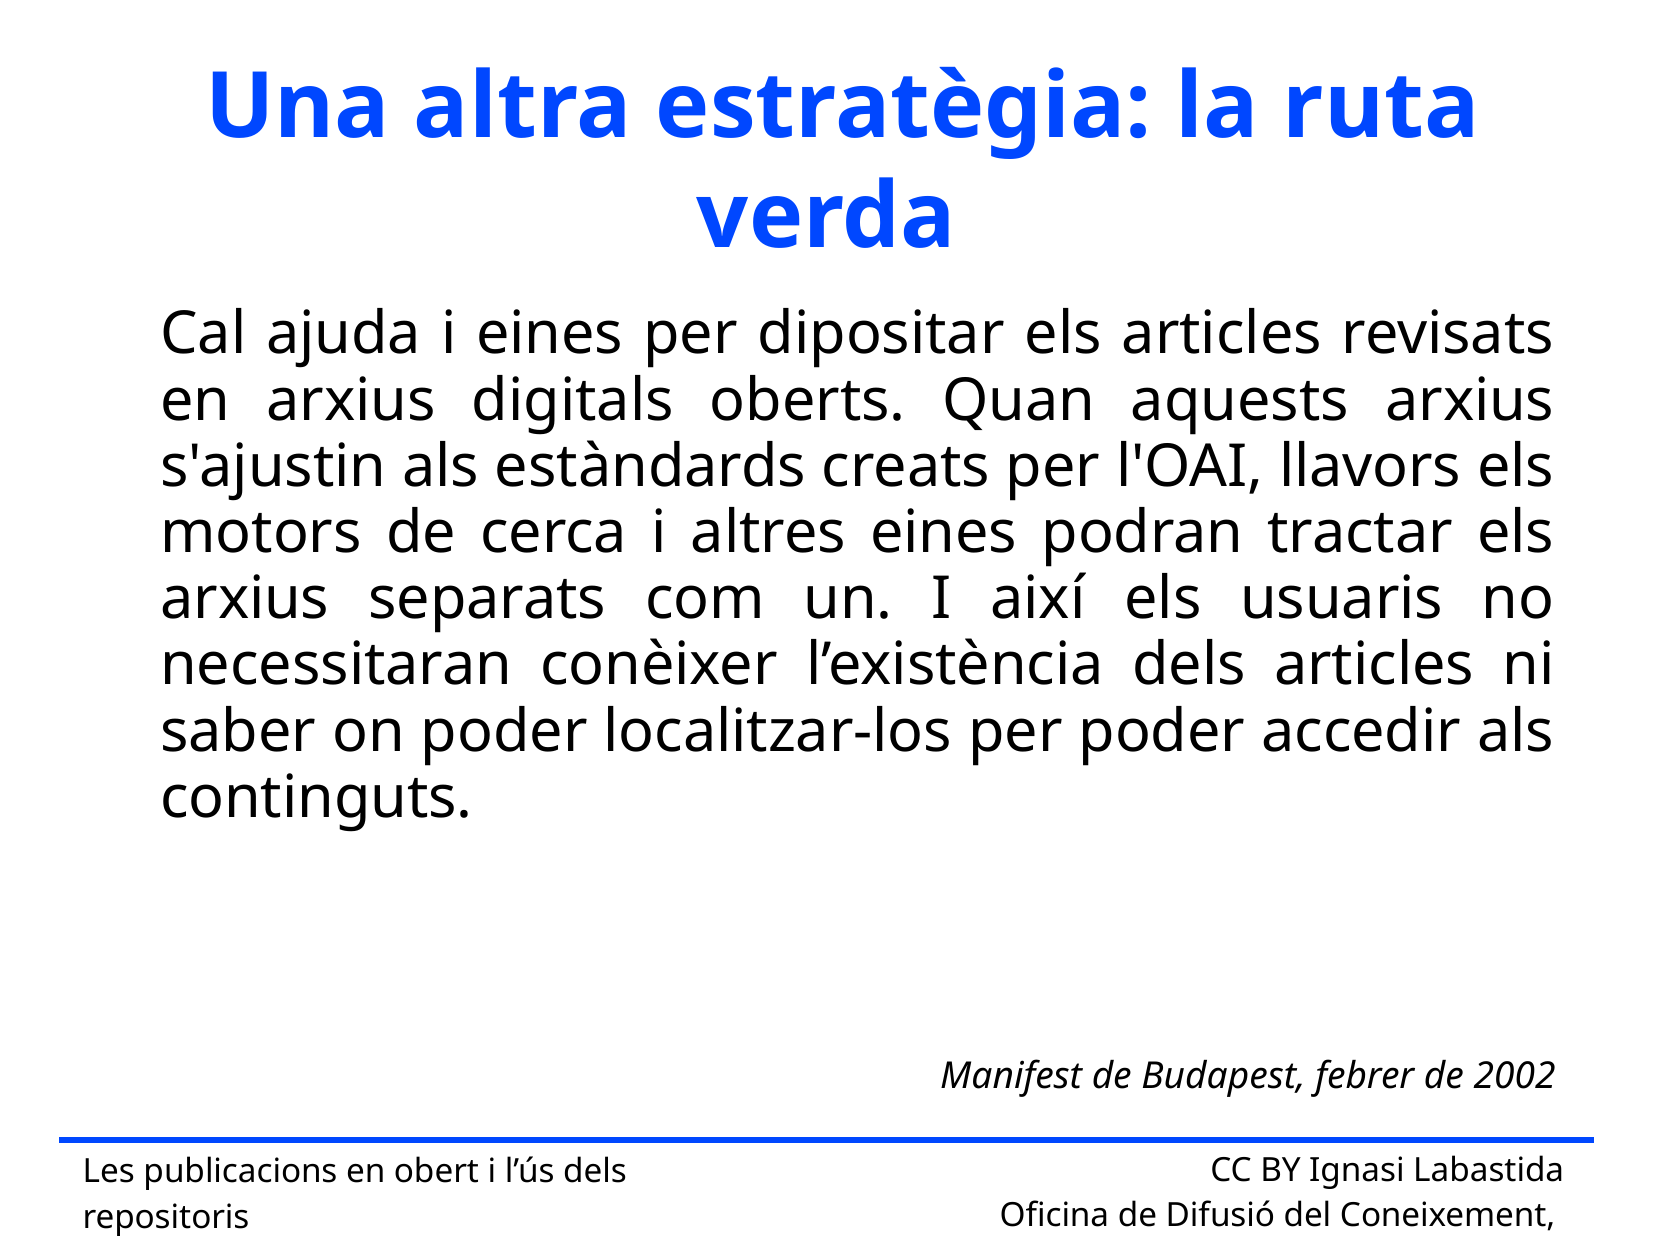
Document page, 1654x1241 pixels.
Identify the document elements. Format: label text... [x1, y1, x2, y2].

title Una altra estratègia: la ruta verda [82, 38, 1571, 267]
list Cal ajuda i eines per dipositar els articles revisats en arxius digitals oberts. Quan aquests arxius s'ajustin als estàndards creats per l'OAI, llavors els motors de cerca i altres eines podran tractar els arxius separats com un. I així els usuaris no necessitaran conèixer l’existència dels articles ni saber on poder localitzar-los per poder accedir als continguts. Manifest de Budapest, febrer de 2002 [82, 289, 1571, 1108]
